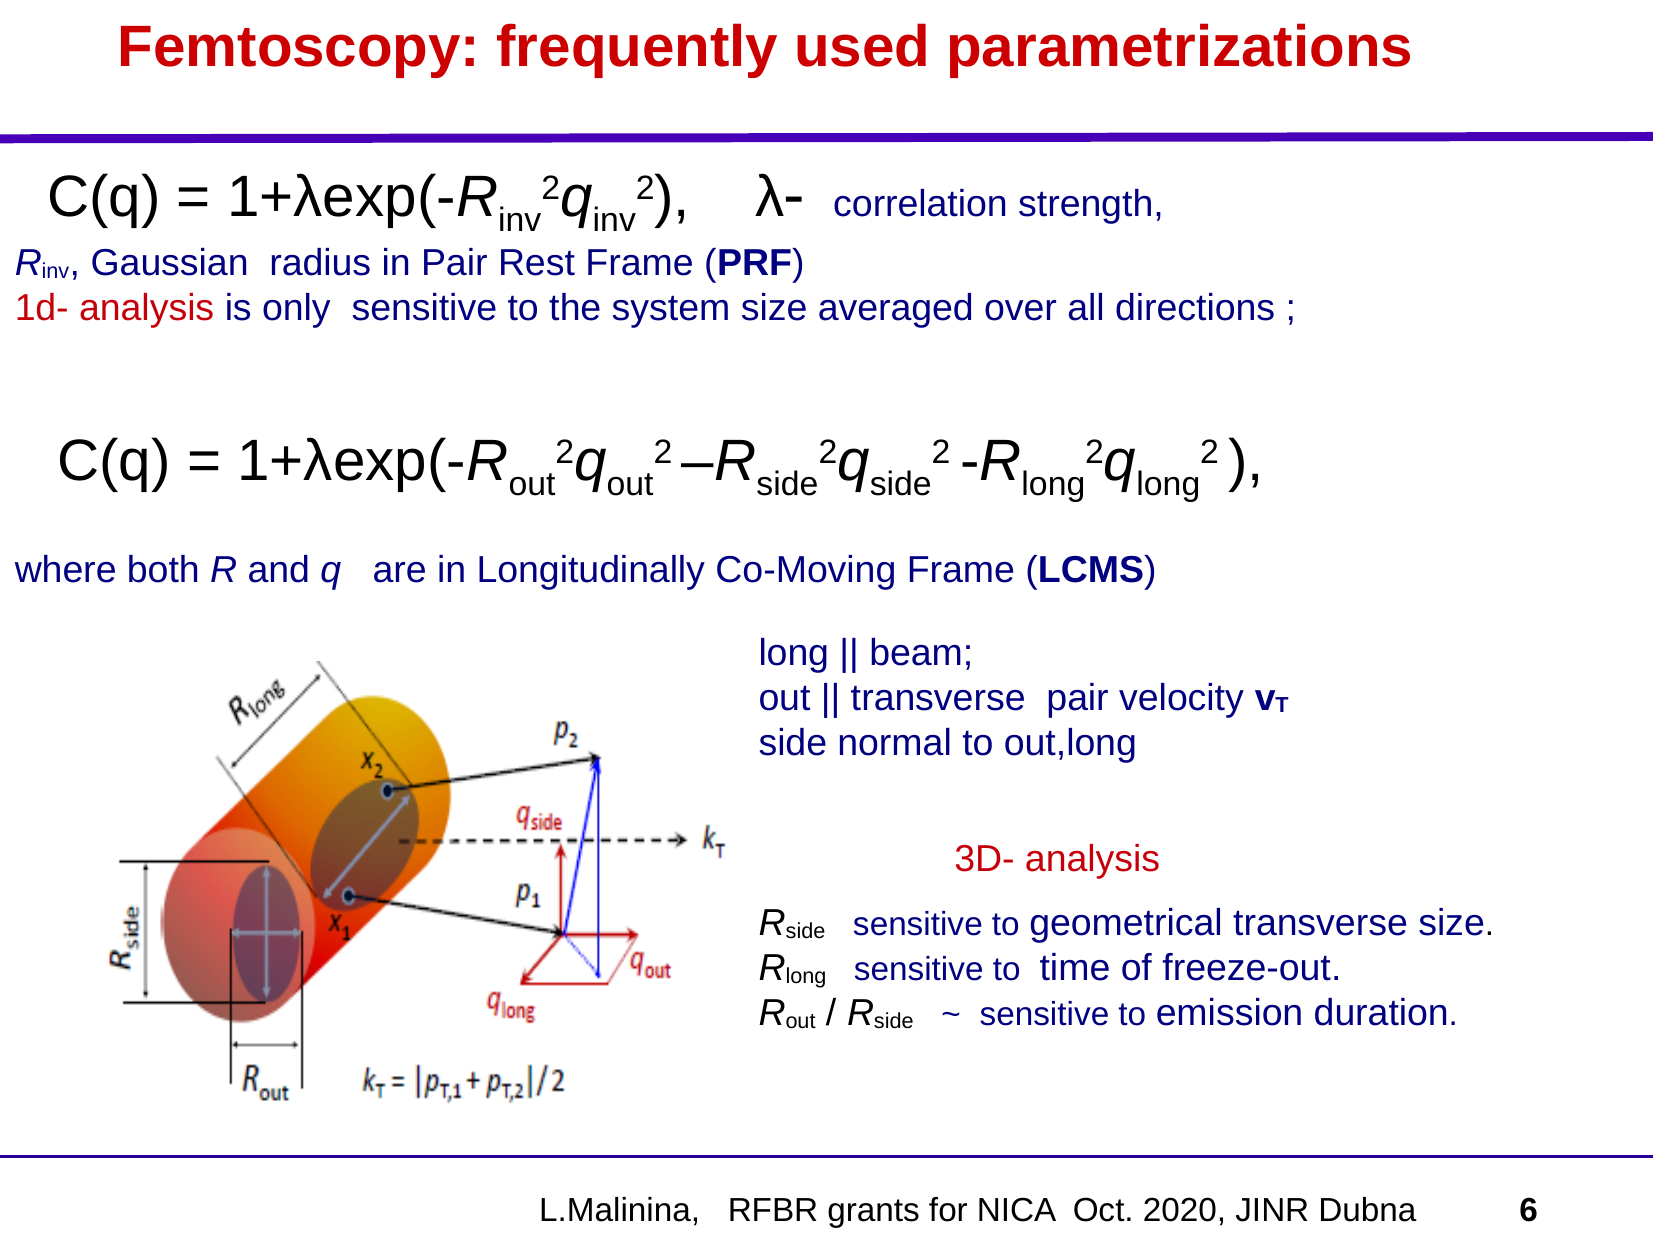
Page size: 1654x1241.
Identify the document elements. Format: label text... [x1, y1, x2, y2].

text_box C(q) = 1+λexp(-Rout2qout2 –Rside2qside2 -Rlong2qlong2 ), [41, 413, 1536, 574]
text_box Femtoscopy: frequently used parametrizations [103, 0, 1430, 86]
text_box long || beam; out || transverse pair velocity vT side normal to out,long [743, 620, 1653, 771]
text_box C(q) = 1+λexp(-Rinv2qinv2), λ- correlation strength, Rinv, Gaussian radius in Pair Rest Frame (PRF) 1d- analysis is only sensitive to the system size averaged over all directions ; [0, 151, 1653, 369]
text_box L.Malinina, RFBR grants for NICA Oct. 2020, JINR Dubna <number> [0, 1183, 1653, 1241]
text_box 3D- analysis [939, 827, 1199, 943]
text_box where both R and q are in Longitudinally Co-Moving Frame (LCMS) [0, 537, 1653, 662]
picture [41, 661, 744, 1141]
text_box Rside sensitive to geometrical transverse size. Rlong sensitive to time of freeze-out. Rout / Rside ~ sensitive to emission duration. [743, 868, 1653, 1117]
